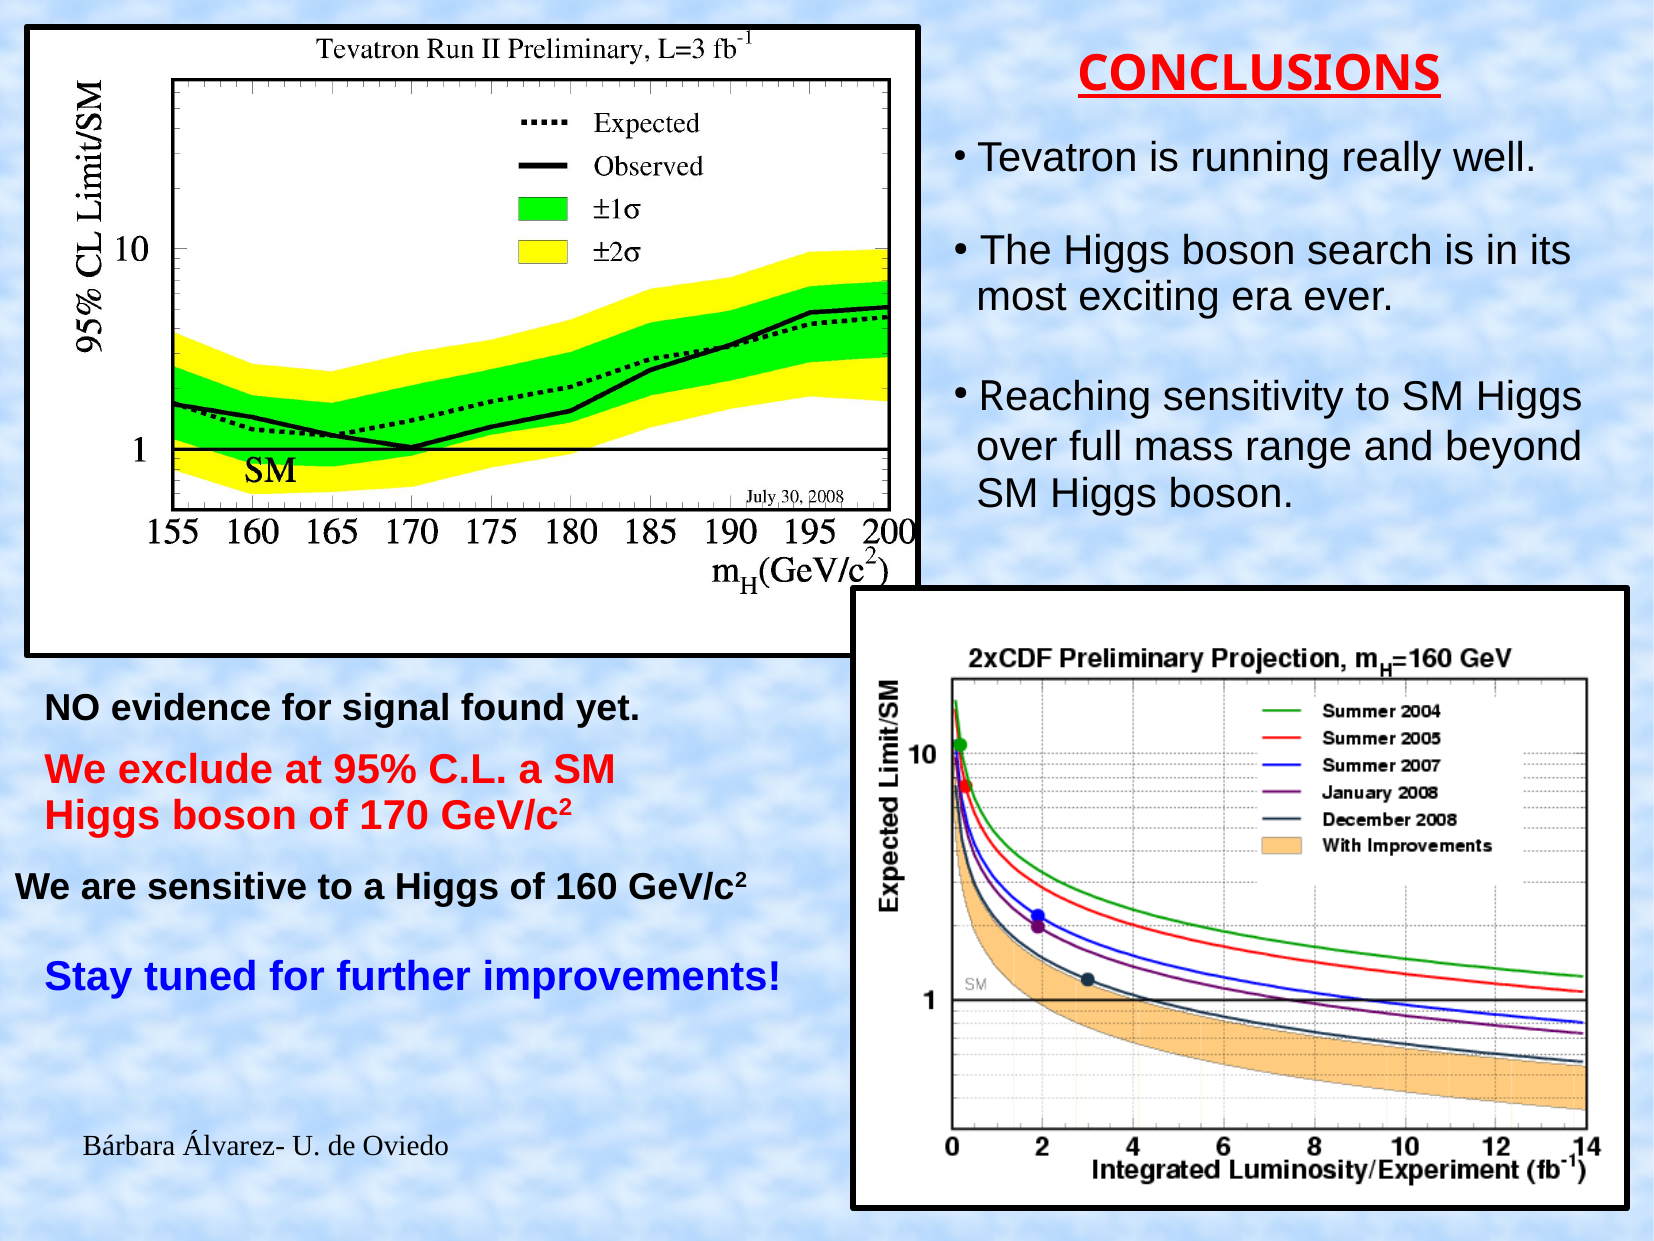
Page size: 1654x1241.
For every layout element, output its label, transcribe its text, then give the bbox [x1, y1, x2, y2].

text_box We exclude at 95% C.L. a SM Higgs boson of 170 GeV/c2 [29, 738, 768, 857]
text_box Tevatron is running really well. The Higgs boson search is in its most exciting era ever. Reaching sensitivity to SM Higgs over full mass range and beyond SM Higgs boson. [938, 126, 1654, 525]
text_box NO evidence for signal found yet. [29, 679, 680, 738]
text_box CONCLUSIONS [1062, 29, 1478, 114]
text_box We are sensitive to a Higgs of 160 GeV/c2 [0, 858, 762, 918]
picture [0, 0, 1654, 1241]
text_box Stay tuned for further improvements! [29, 944, 796, 1008]
